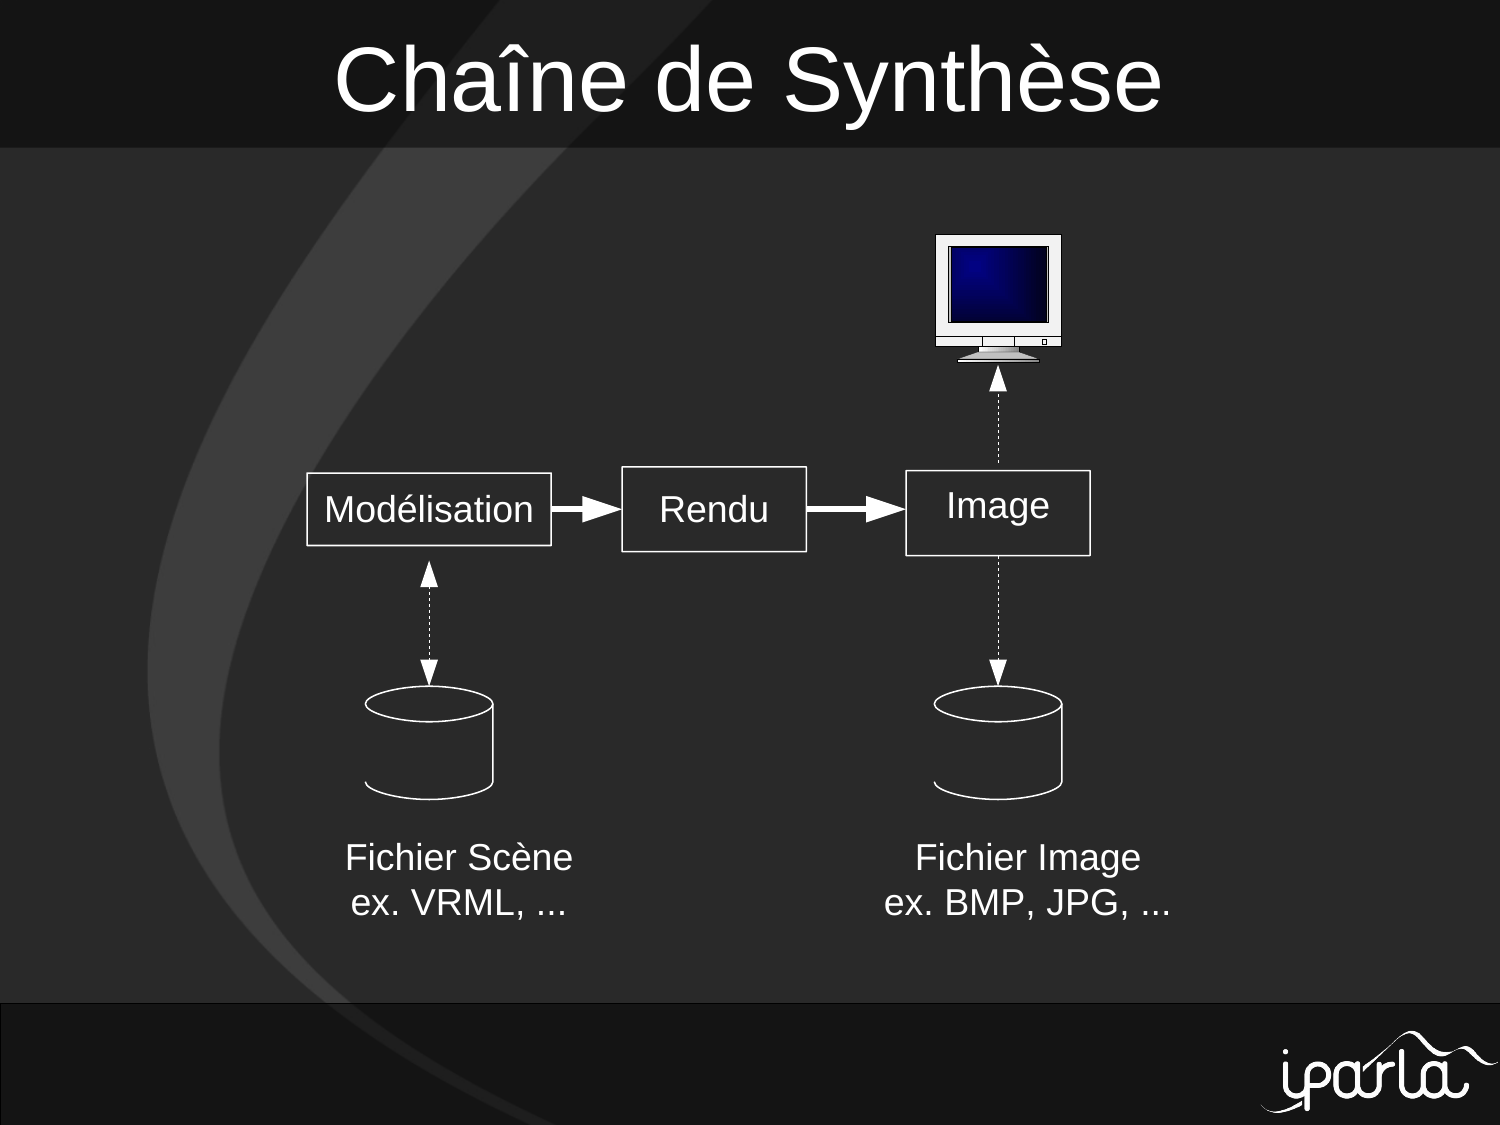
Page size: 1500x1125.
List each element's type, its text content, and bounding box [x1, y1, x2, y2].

title Chaîne de Synthèse [75, 24, 1425, 261]
text_box Rendu [622, 466, 807, 552]
text_box Fichier Scène ex. VRML, ... [305, 826, 613, 933]
text_box Fichier Image ex. BMP, JPG, ... [841, 826, 1215, 933]
text_box Modélisation [307, 458, 552, 561]
picture [0, 0, 1500, 1003]
text_box Image [906, 462, 1091, 548]
picture [1, 1004, 1500, 1125]
